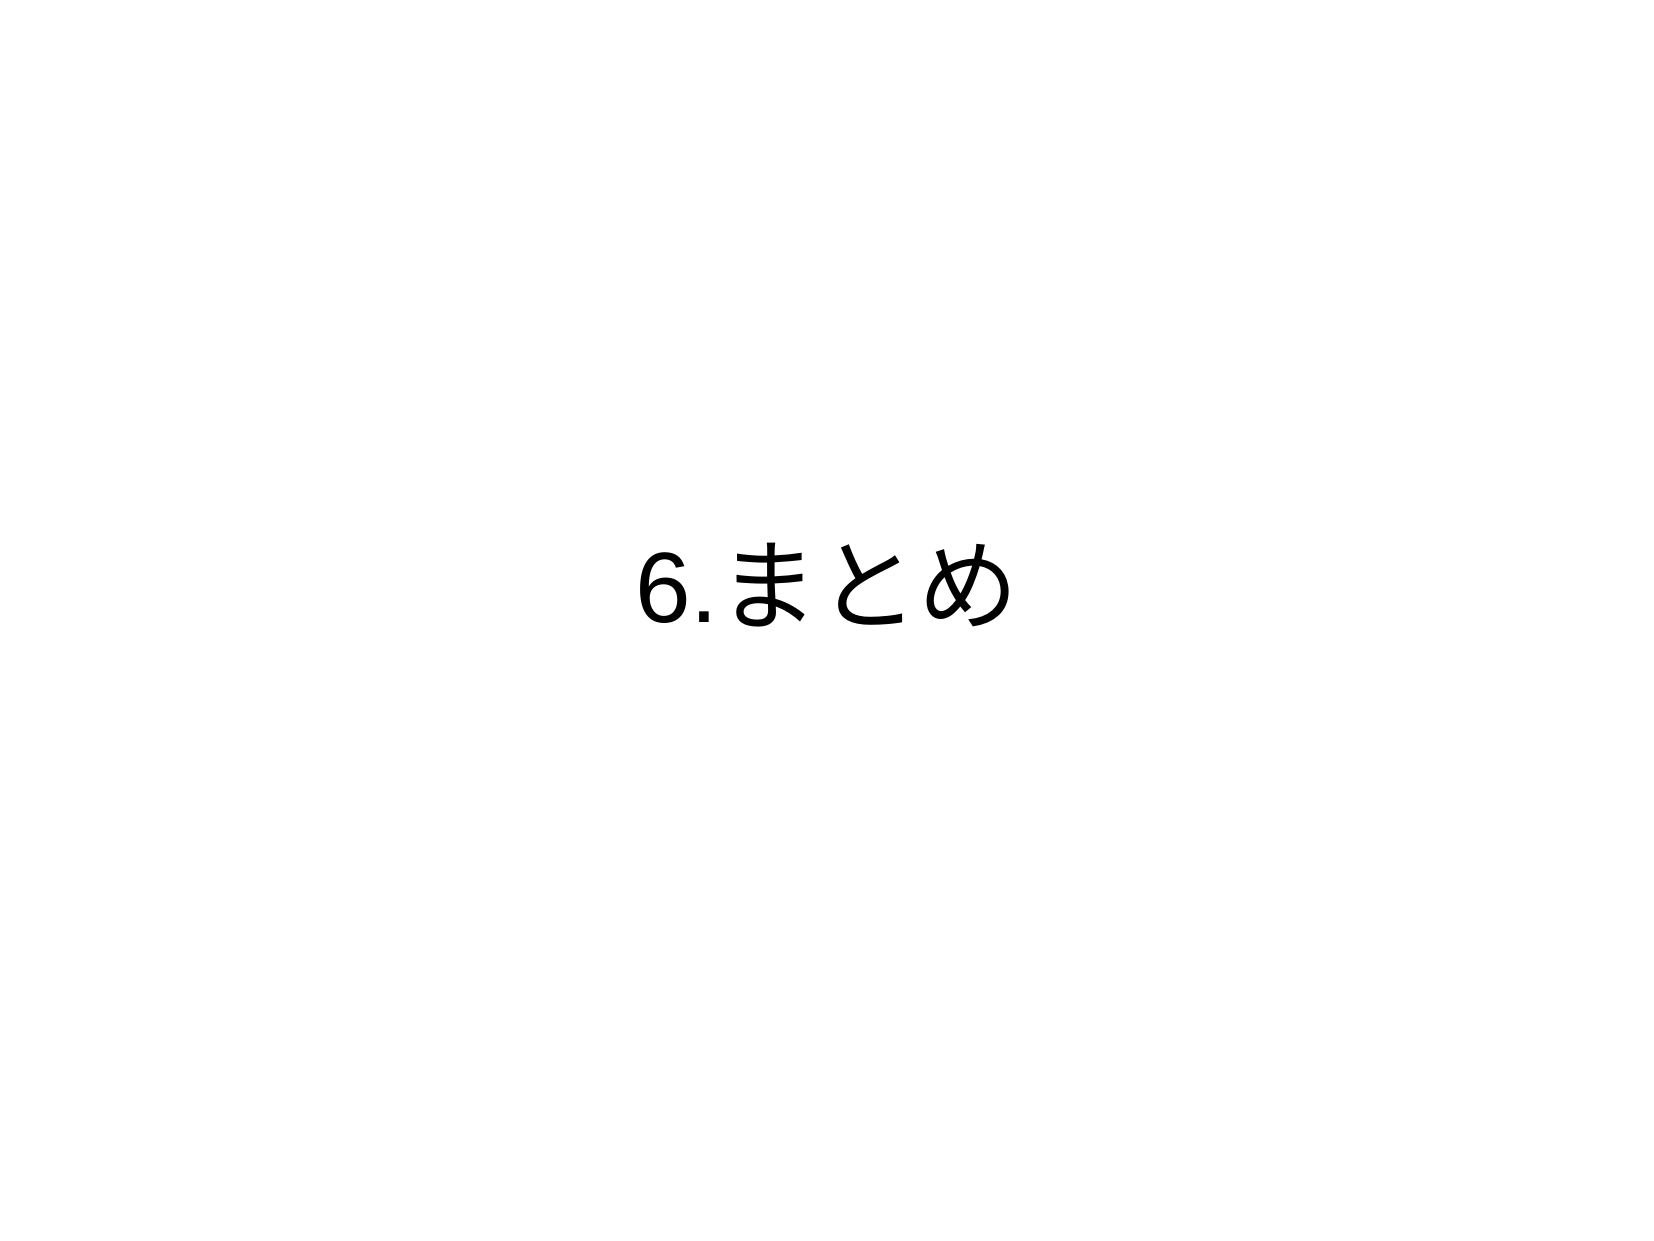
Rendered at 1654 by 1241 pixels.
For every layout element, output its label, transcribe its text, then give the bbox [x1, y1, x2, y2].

subtitle 6.まとめ [82, 49, 1571, 1109]
